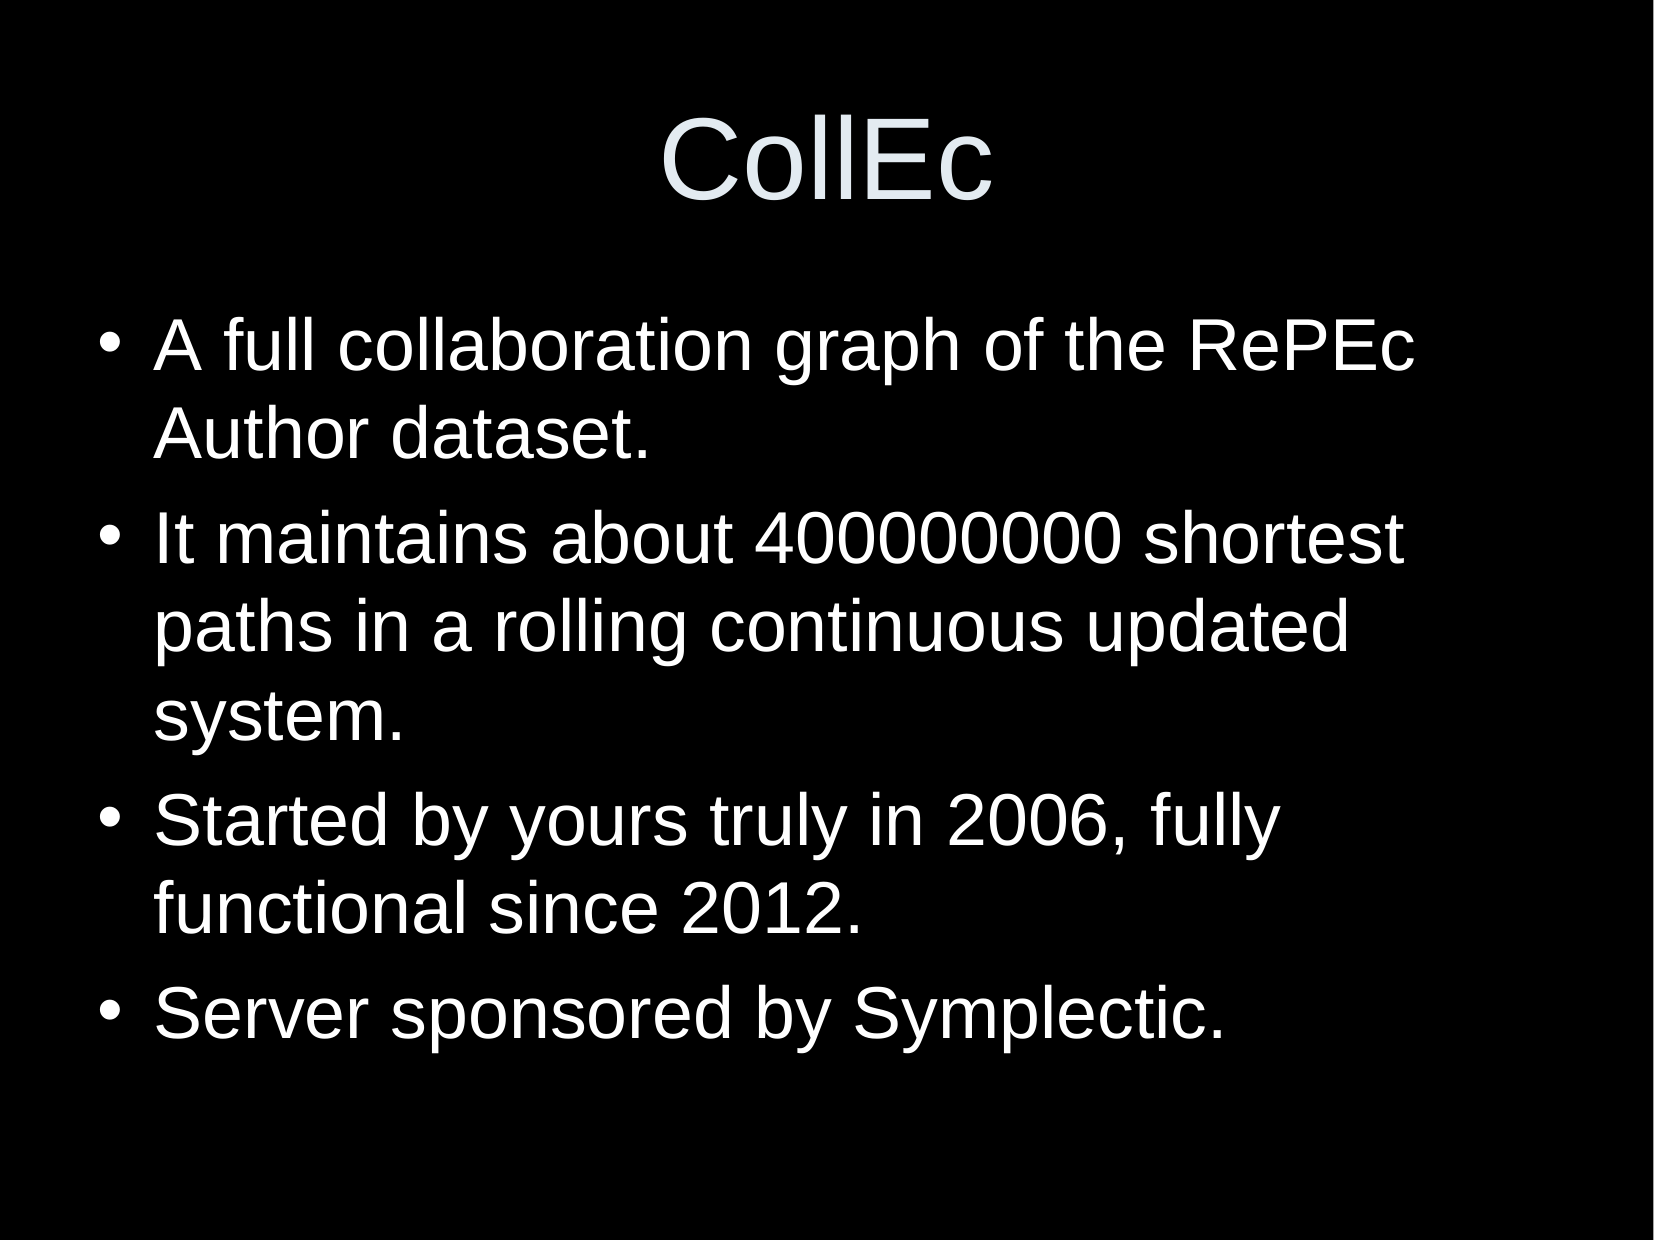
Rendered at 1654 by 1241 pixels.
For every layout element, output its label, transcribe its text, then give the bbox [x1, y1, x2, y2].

title CollEc [82, 49, 1571, 257]
list A full collaboration graph of the RePEc Author dataset. It maintains about 400000000 shortest paths in a rolling continuous updated system. Started by yours truly in 2006, fully functional since 2012. Server sponsored by Symplectic. [82, 289, 1571, 1108]
